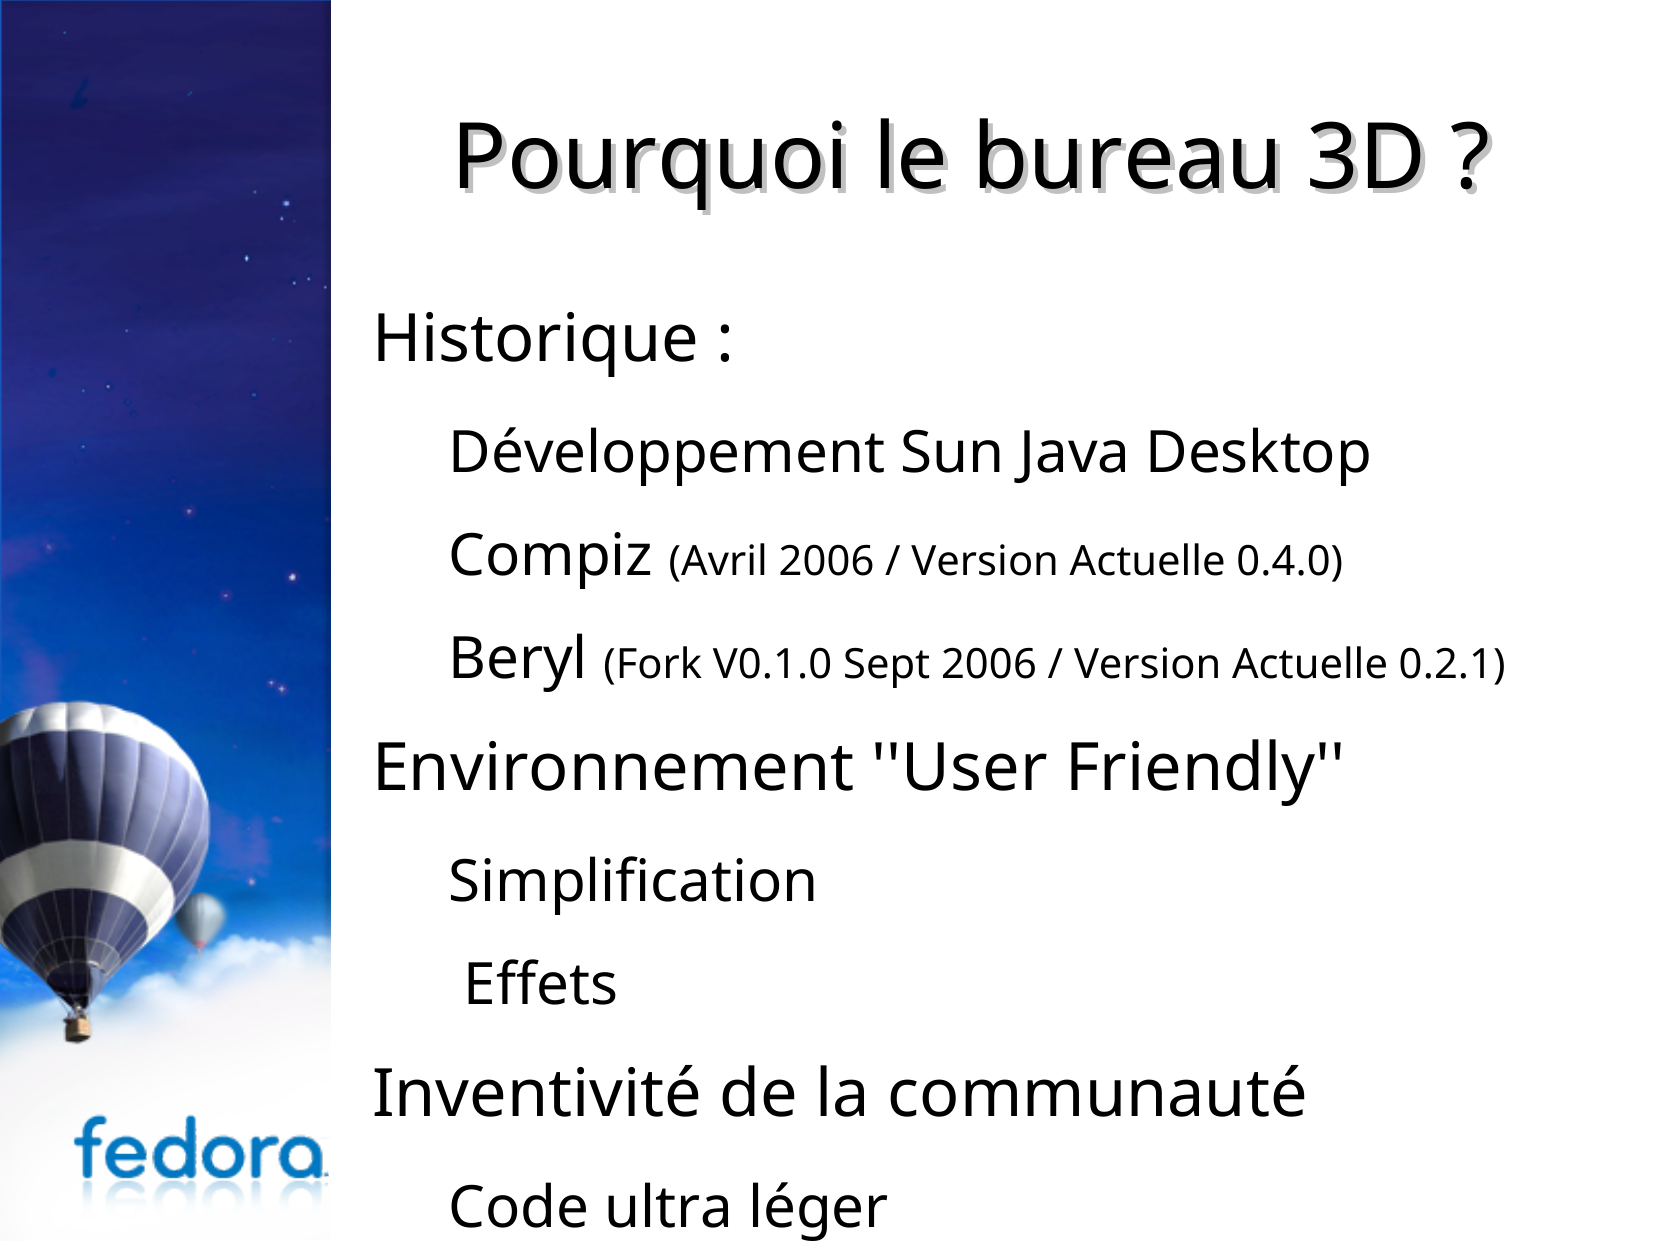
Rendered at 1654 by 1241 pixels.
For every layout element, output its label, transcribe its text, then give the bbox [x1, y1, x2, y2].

picture [0, 0, 331, 1241]
list Historique : Développement Sun Java Desktop Compiz (Avril 2006 / Version Actuelle 0.4.0) Beryl (Fork V0.1.0 Sept 2006 / Version Actuelle 0.2.1) Environnement ''User Friendly'' Simplification Effets Inventivité de la communauté Code ultra léger [354, 290, 1571, 1163]
title Pourquoi le bureau 3D ? [354, 56, 1571, 250]
